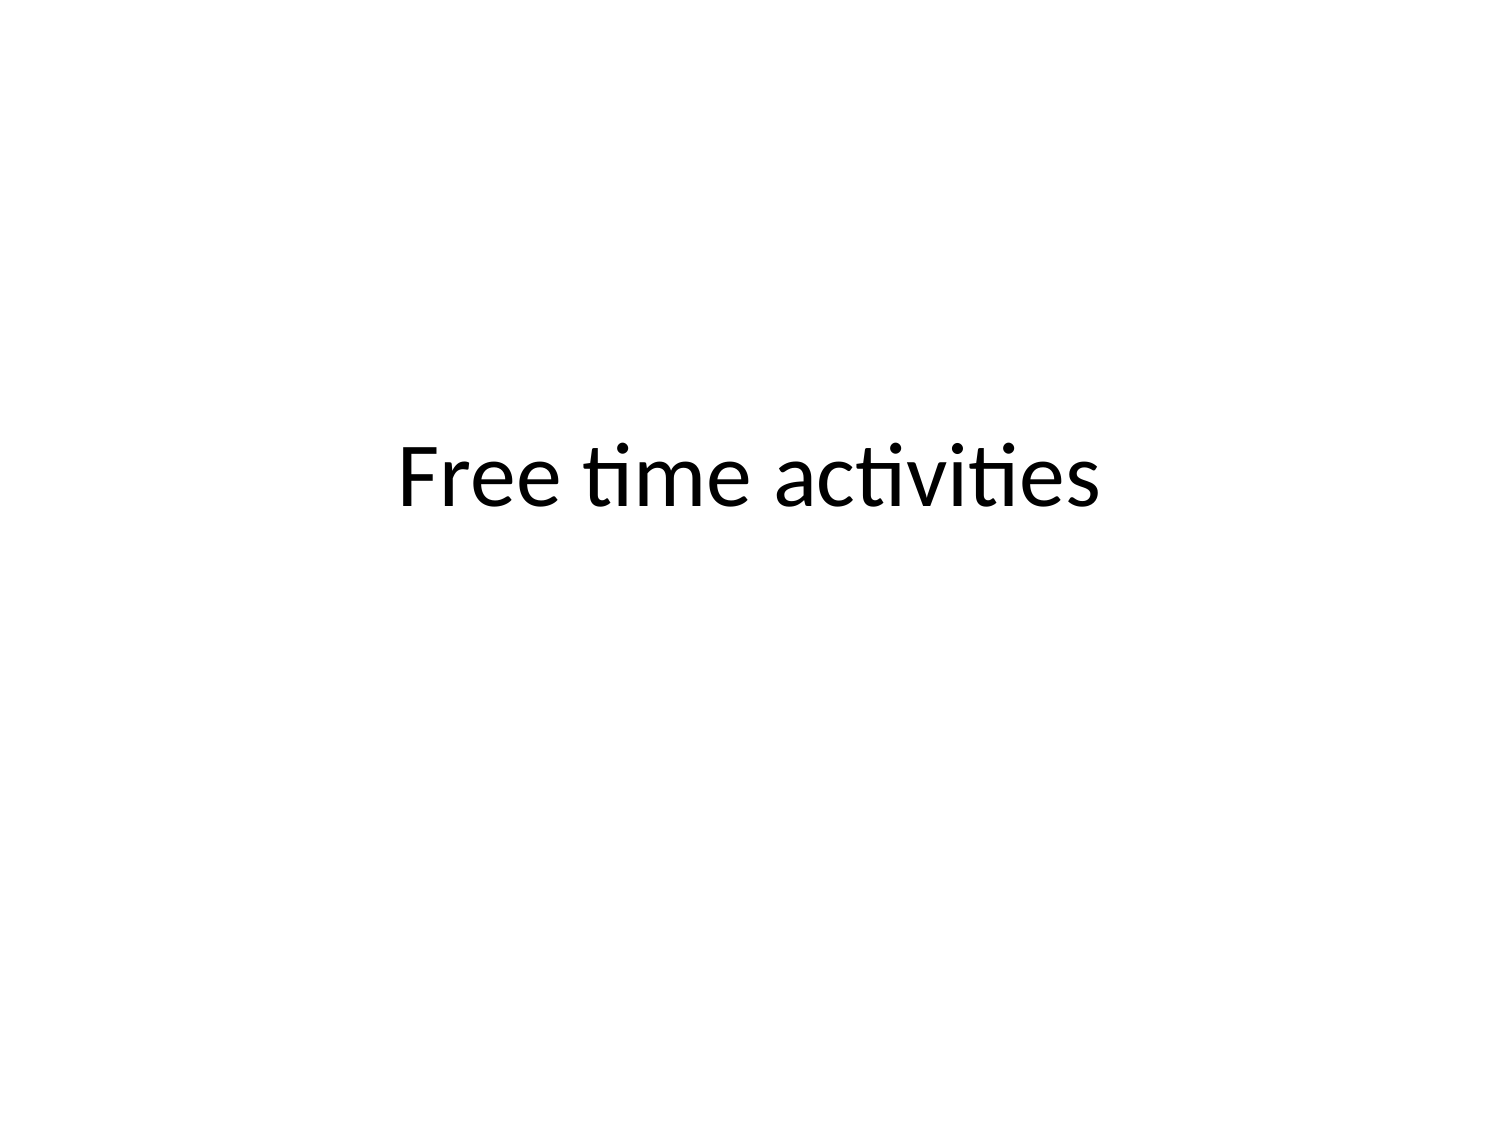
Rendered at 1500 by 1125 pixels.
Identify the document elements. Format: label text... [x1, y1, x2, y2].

title Free time activities [112, 349, 1388, 591]
